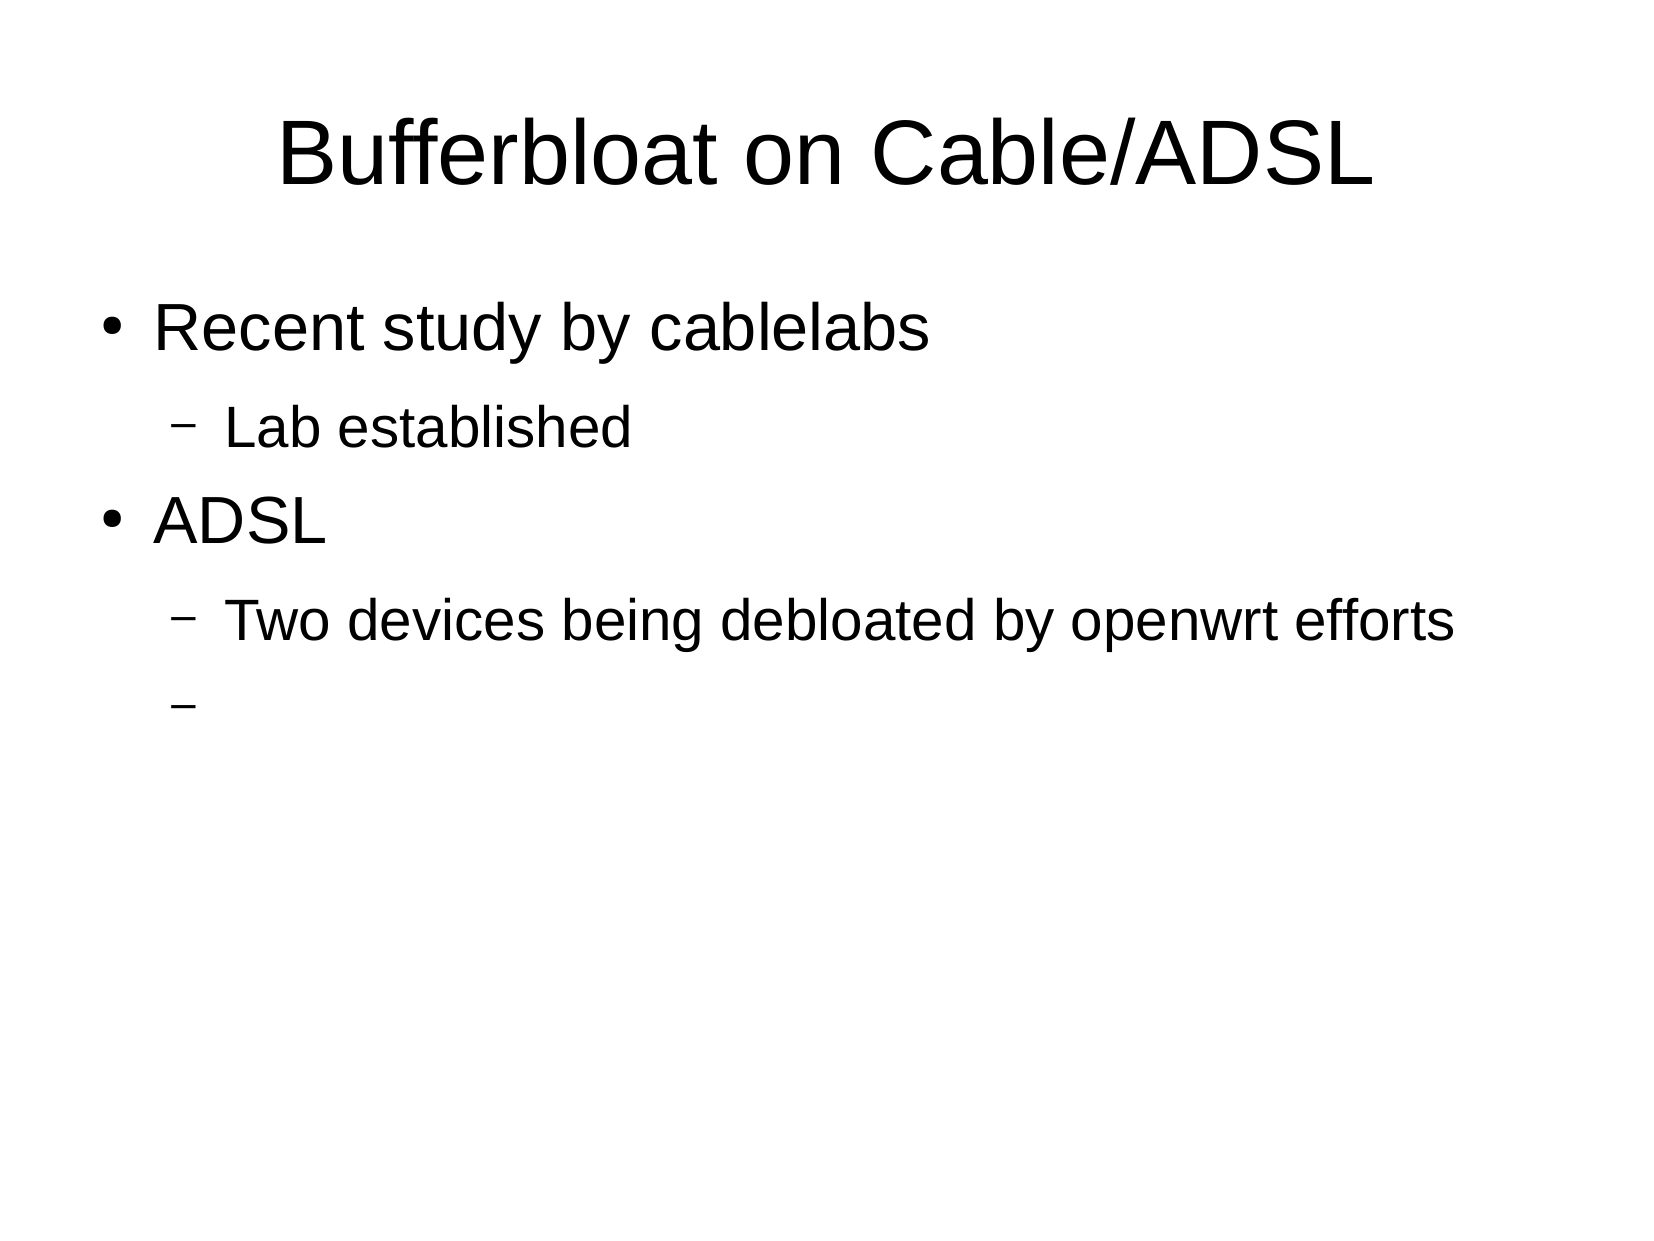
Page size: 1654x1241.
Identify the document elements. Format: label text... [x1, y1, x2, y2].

list Recent study by cablelabs Lab established ADSL Two devices being debloated by openwrt efforts [82, 290, 1538, 1010]
title Bufferbloat on Cable/ADSL [82, 49, 1571, 257]
